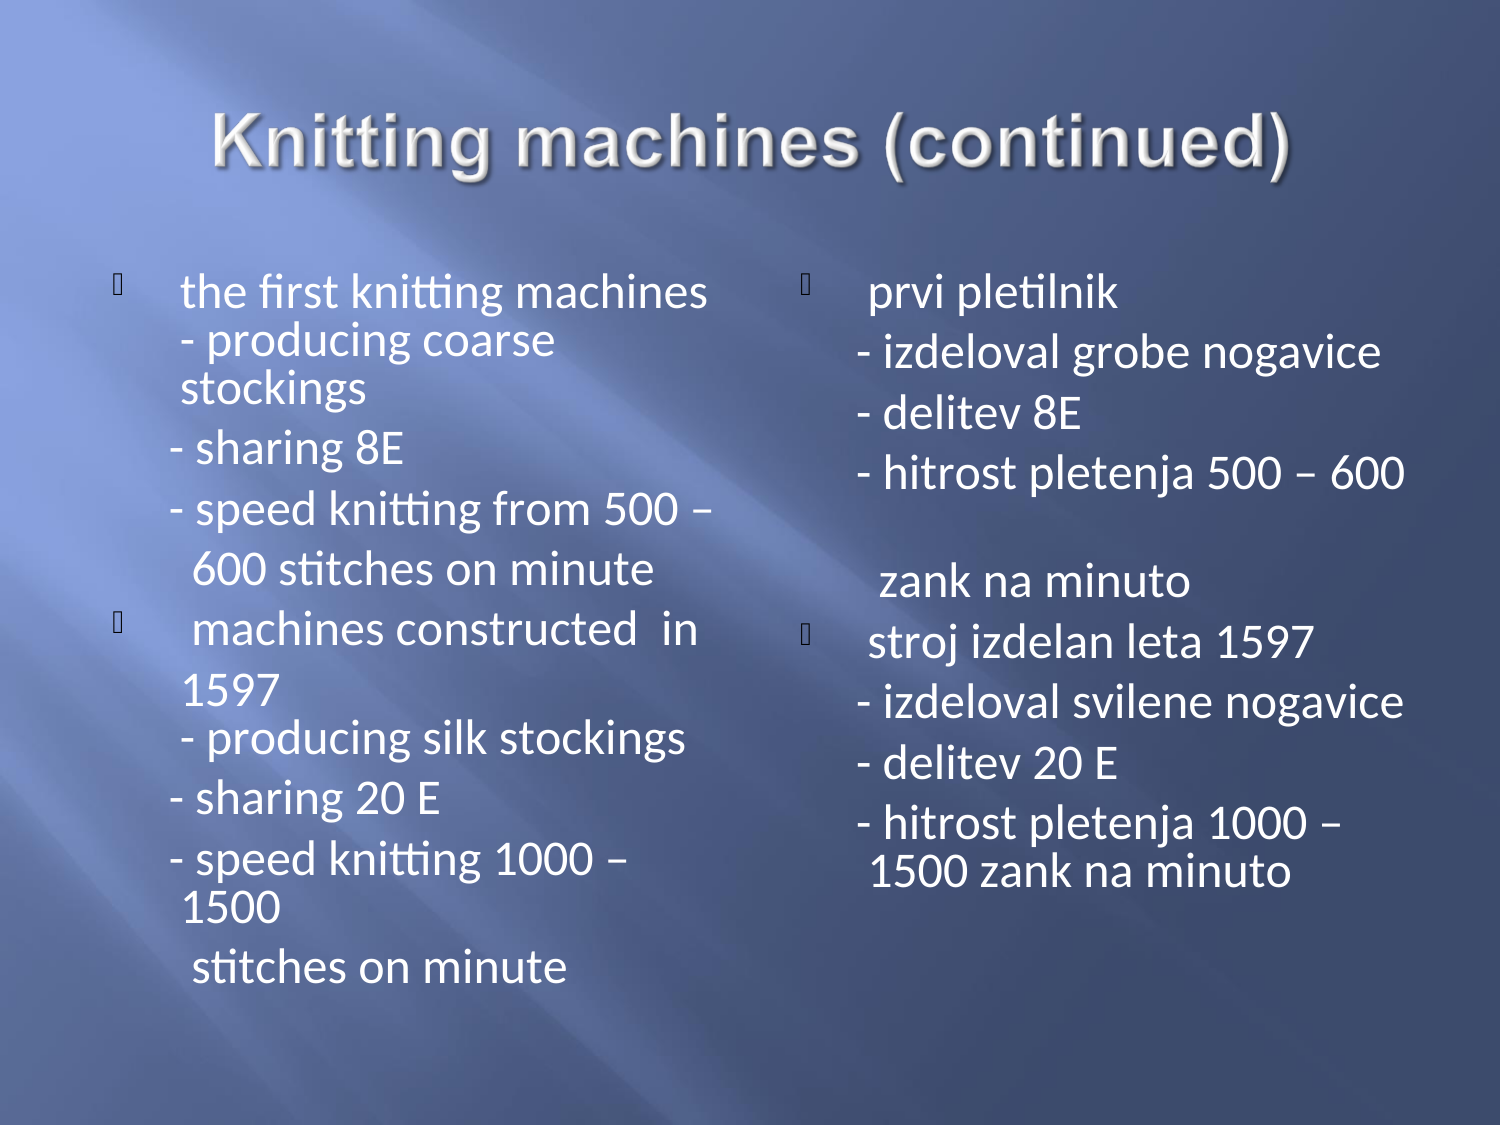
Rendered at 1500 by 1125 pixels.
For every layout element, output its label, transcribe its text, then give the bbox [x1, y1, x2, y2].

list the first knitting machines - producing coarse stockings - sharing 8E - speed knitting from 500 – 600 stitches on minute machines constructed in 1597 - producing silk stockings - sharing 20 E - speed knitting 1000 – 1500 stitches on minute [75, 262, 738, 1125]
picture [0, 0, 1500, 1125]
list prvi pletilnik - izdeloval grobe nogavice - delitev 8E - hitrost pletenja 500 – 600 zank na minuto stroj izdelan leta 1597 - izdeloval svilene nogavice - delitev 20 E - hitrost pletenja 1000 – 1500 zank na minuto [762, 262, 1426, 1062]
text_box [75, 45, 1426, 240]
